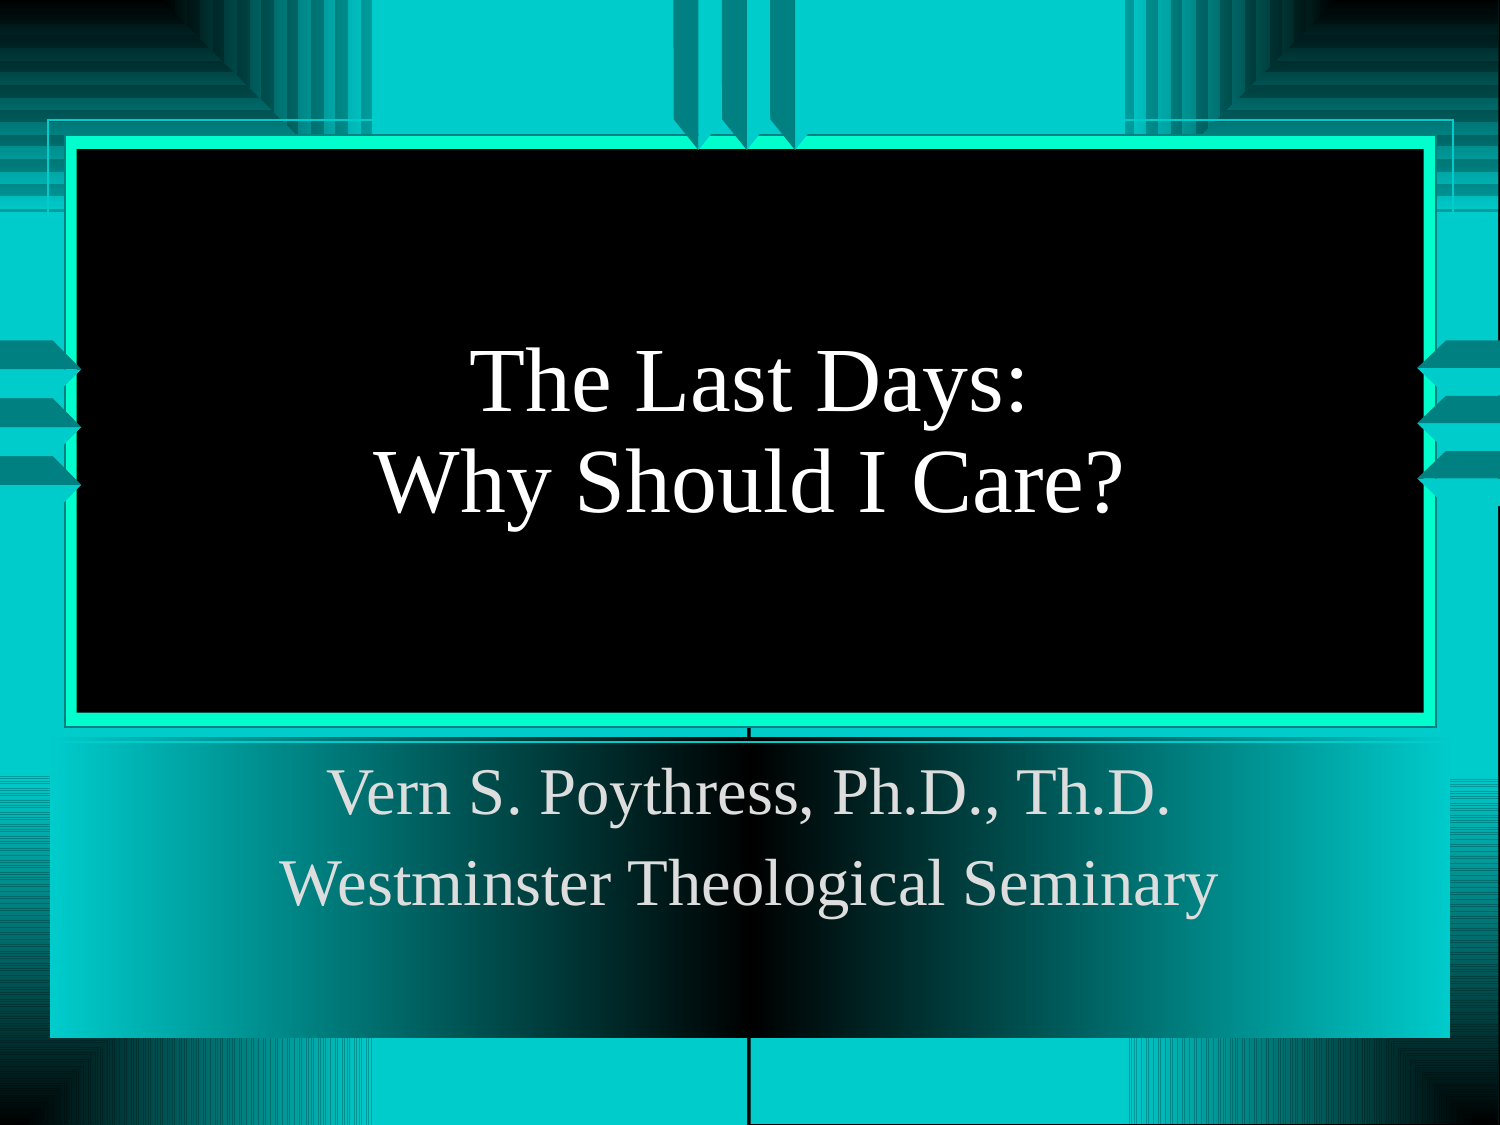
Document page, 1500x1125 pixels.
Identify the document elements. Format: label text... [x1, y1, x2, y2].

subtitle Vern S. Poythress, Ph.D., Th.D. Westminster Theological Seminary [75, 600, 1425, 1076]
title The Last Days: Why Should I Care? [112, 322, 1388, 541]
